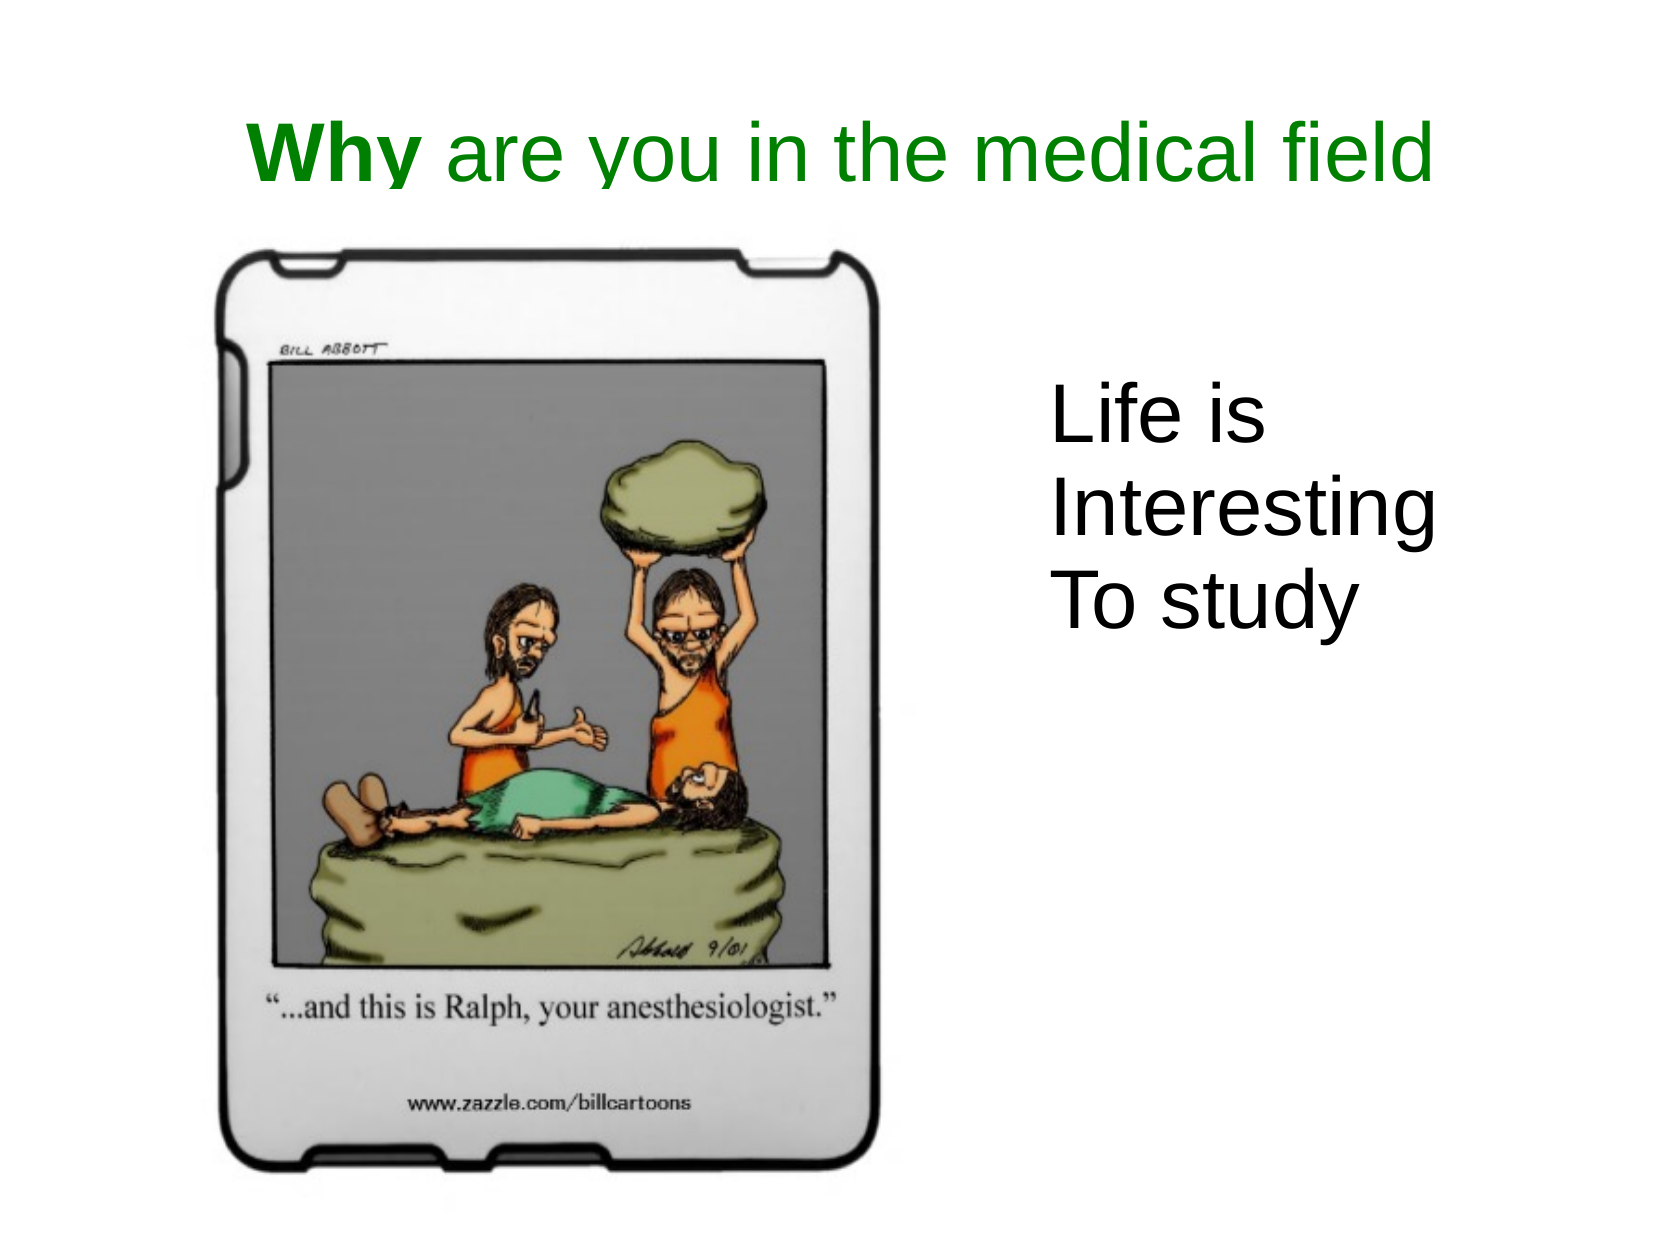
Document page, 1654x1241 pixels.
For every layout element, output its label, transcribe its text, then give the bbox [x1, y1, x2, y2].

text_box Life is Interesting To study [1035, 360, 1501, 654]
title Why are you in the medical field [82, 49, 1571, 257]
picture [70, 189, 1021, 1231]
